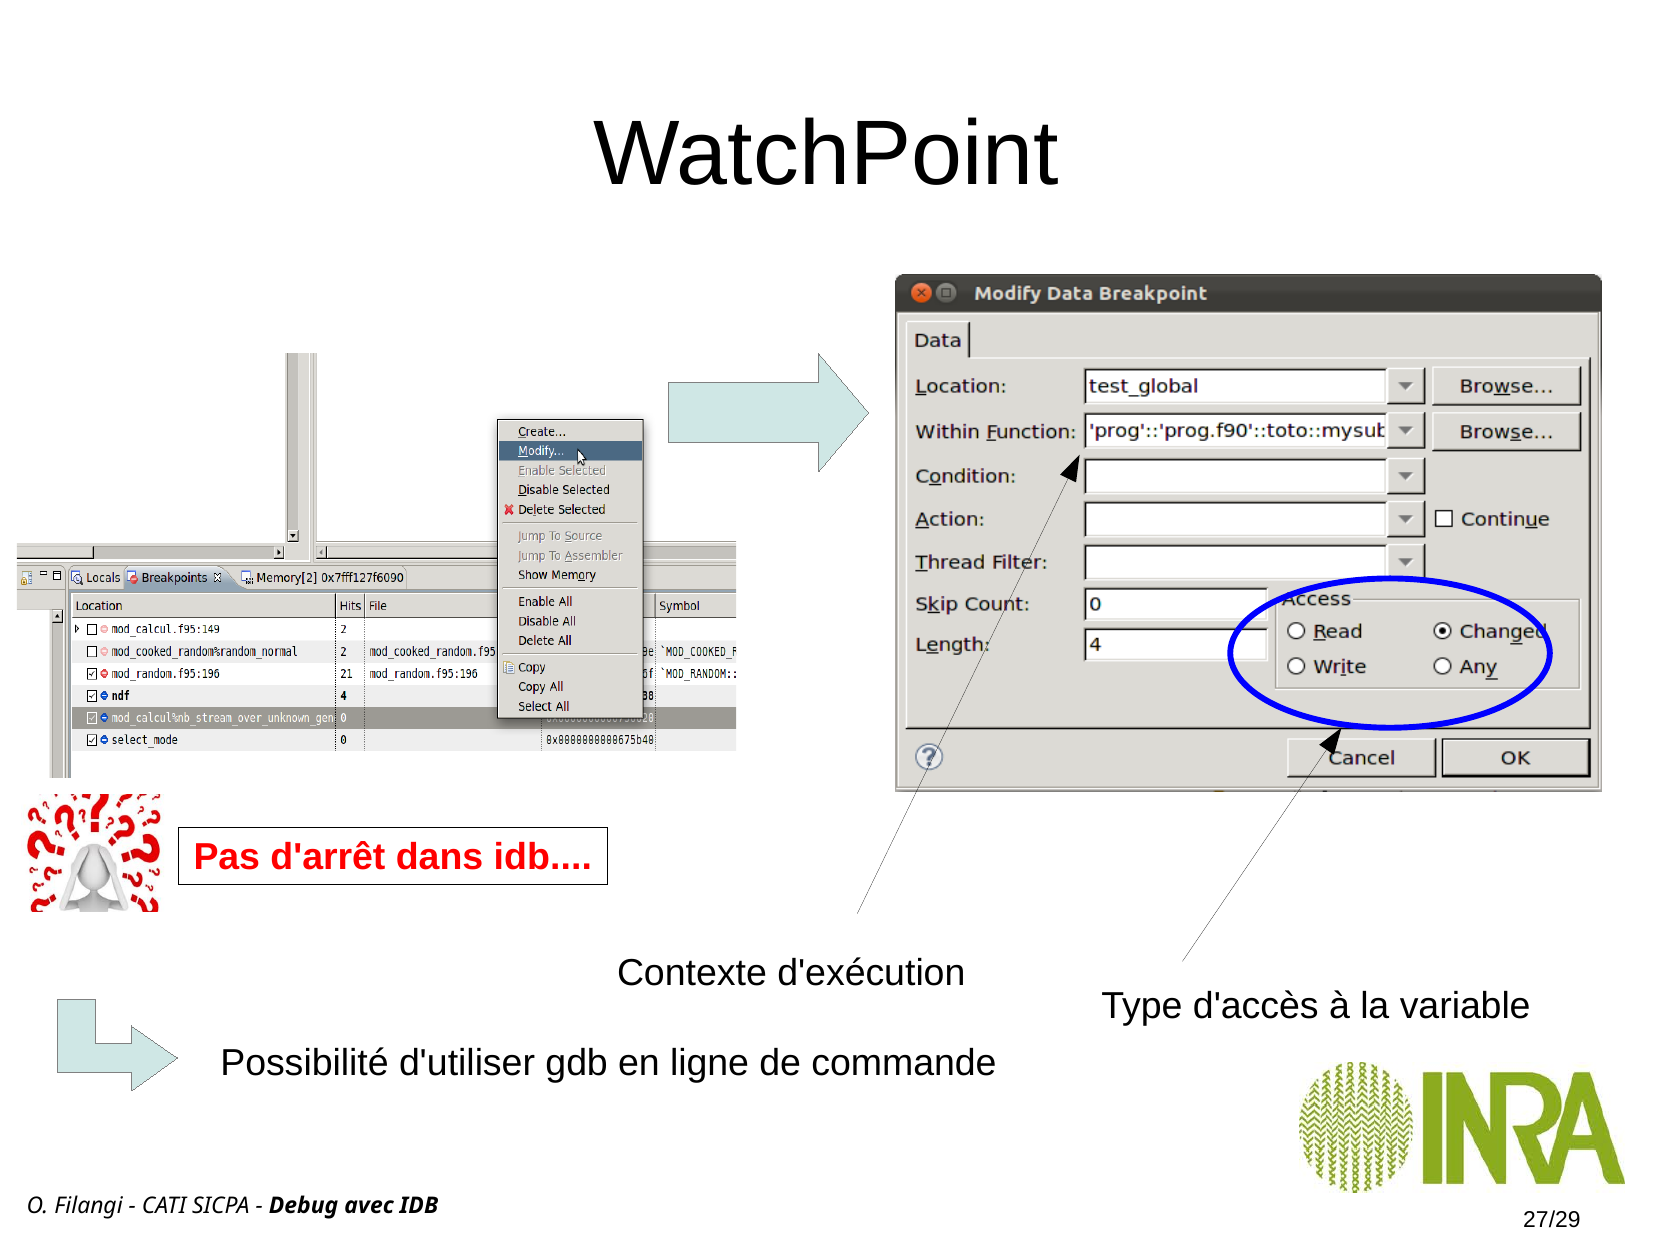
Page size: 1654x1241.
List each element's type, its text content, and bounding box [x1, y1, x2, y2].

text_box Type d'accès à la variable [1086, 976, 1546, 1034]
text_box O. Filangi - CATI SICPA - Debug avec IDB [5, 1181, 476, 1227]
text_box Contexte d'exécution [602, 944, 981, 1002]
text_box <numéro>/29 [1508, 1199, 1654, 1241]
picture [21, 794, 166, 912]
picture [1234, 582, 1546, 724]
picture [895, 274, 1602, 792]
picture [16, 353, 737, 778]
text_box [57, 999, 178, 1091]
title WatchPoint [82, 49, 1571, 257]
picture [1299, 1062, 1625, 1193]
text_box Possibilité d'utiliser gdb en ligne de commande [205, 1033, 1012, 1091]
text_box [668, 353, 869, 472]
text_box Pas d'arrêt dans idb.... [178, 827, 608, 885]
